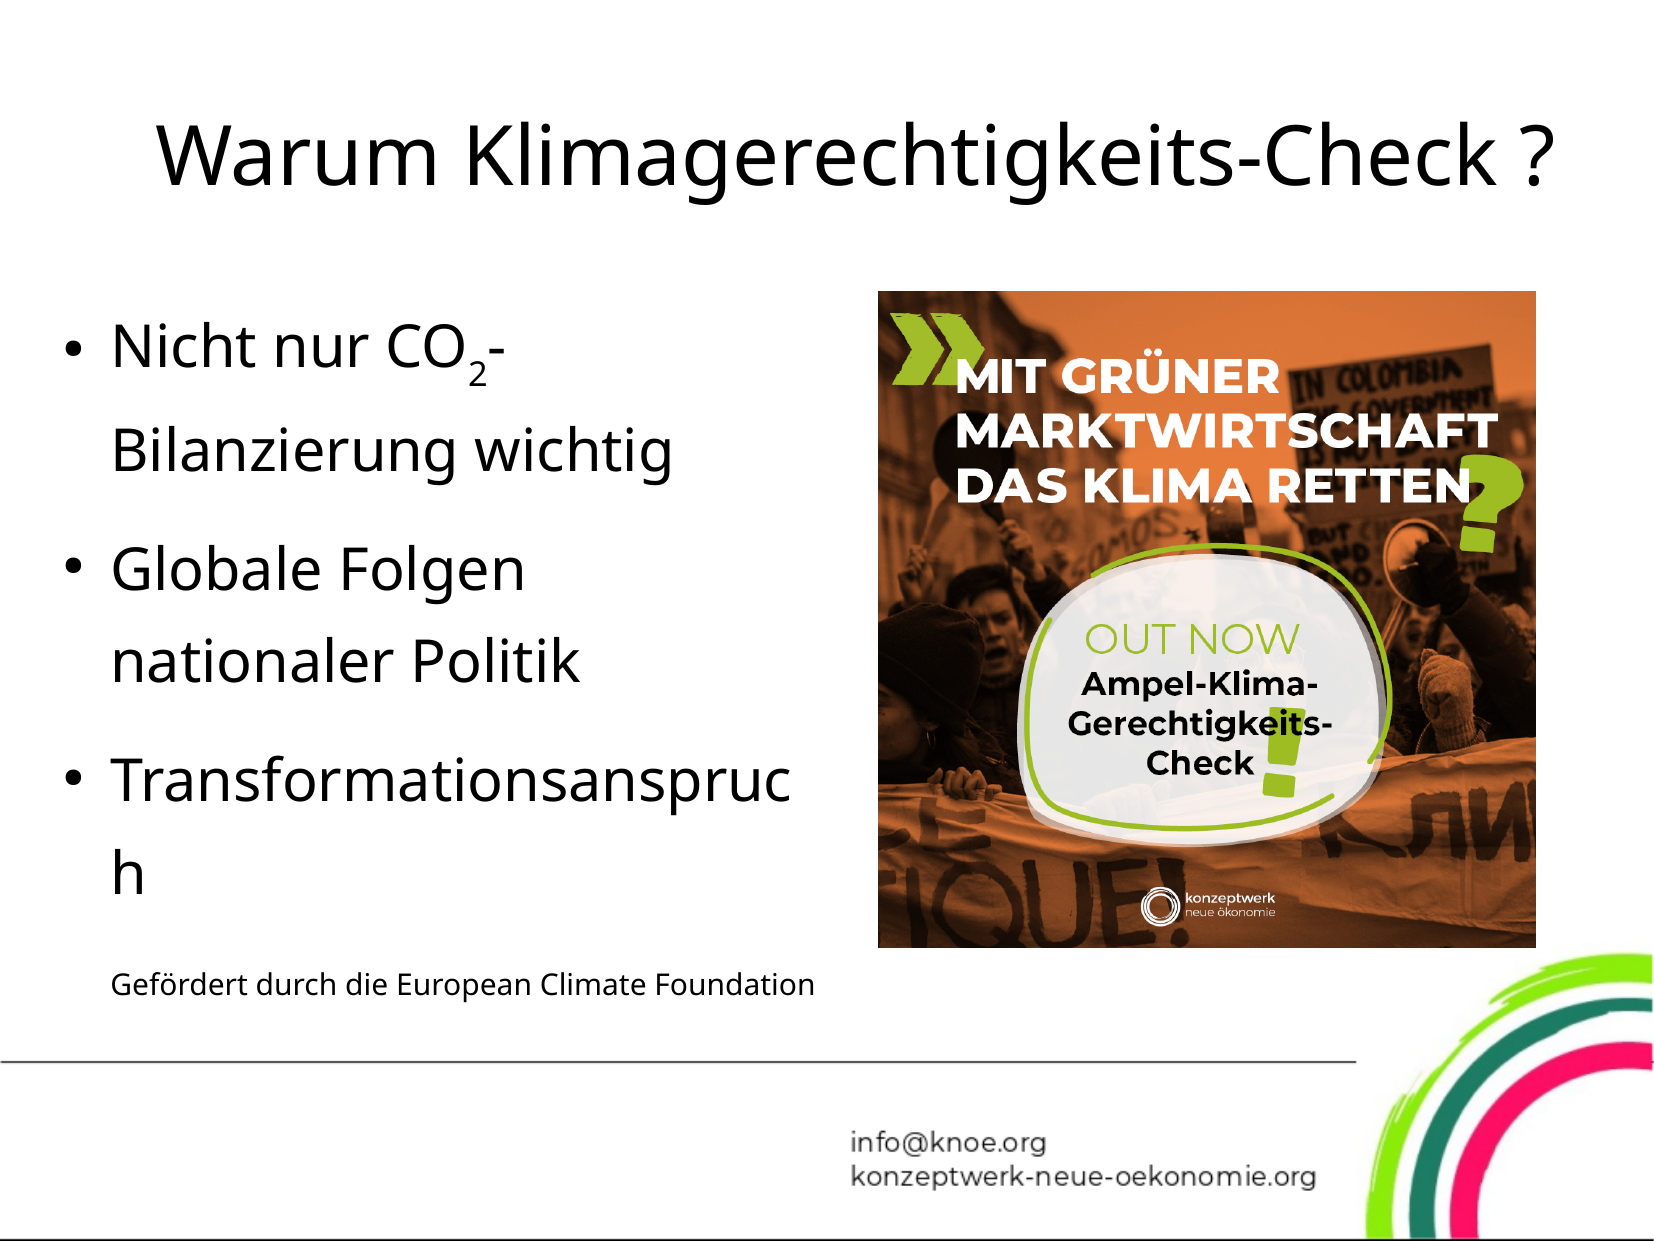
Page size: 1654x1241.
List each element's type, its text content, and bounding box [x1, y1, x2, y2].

title Warum Klimagerechtigkeits-Check ? [82, 49, 1630, 257]
list Nicht nur CO2-Bilanzierung wichtig Globale Folgen nationaler Politik Transformationsanspruch Gefördert durch die European Climate Foundation [47, 290, 827, 1052]
picture [0, 0, 1654, 1241]
